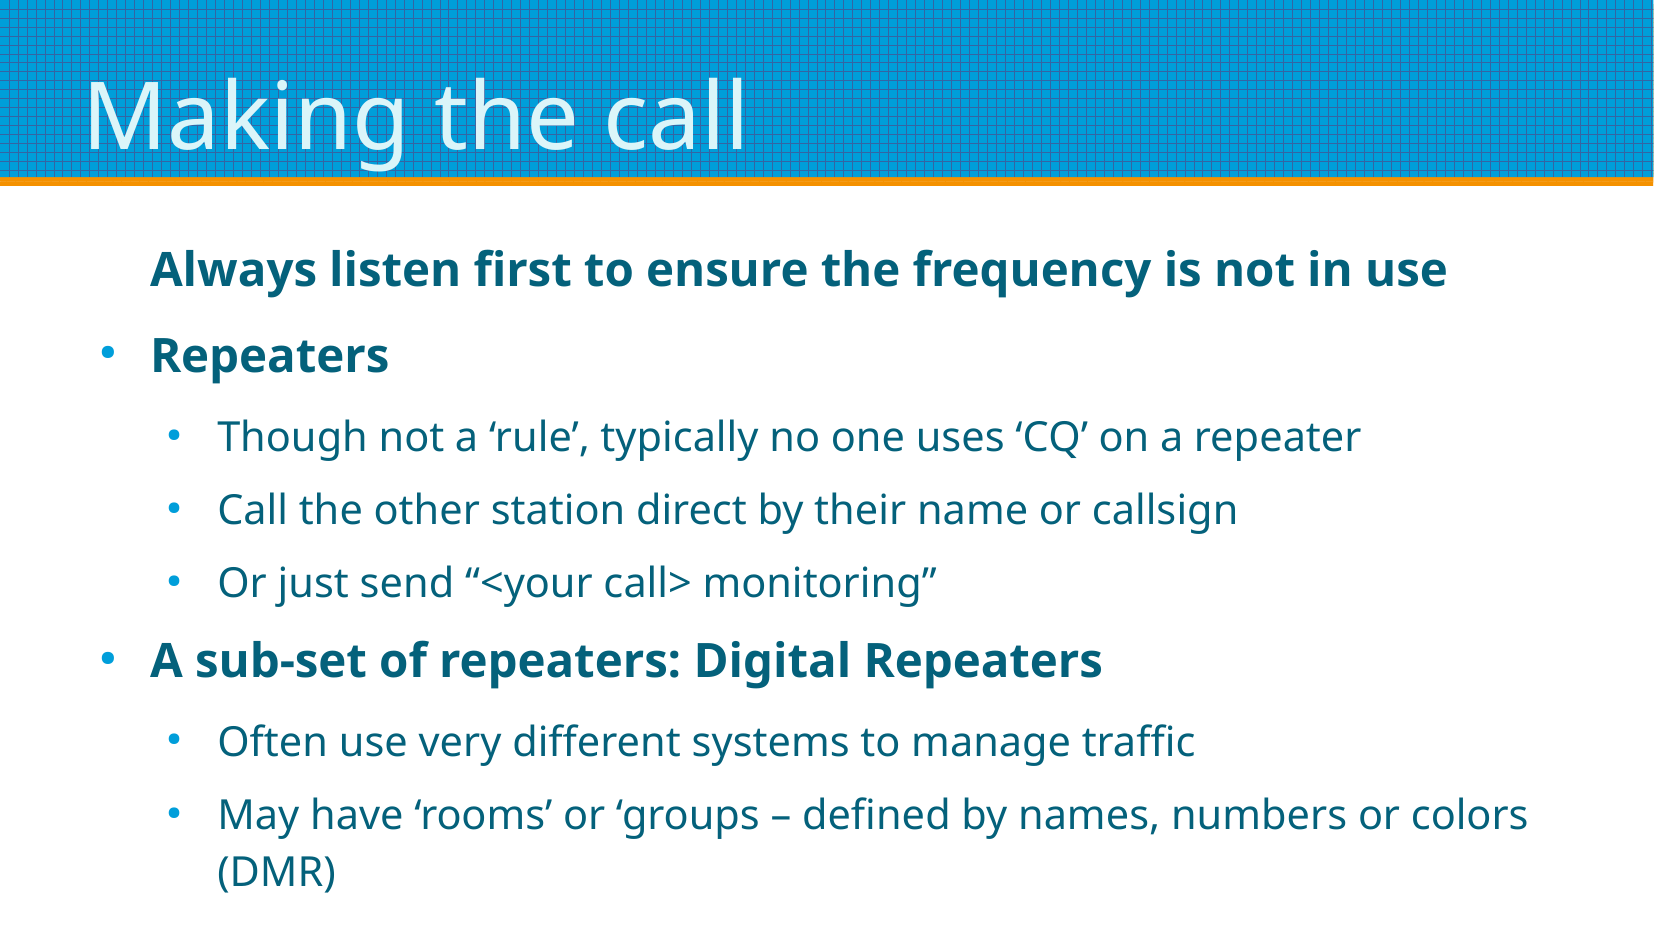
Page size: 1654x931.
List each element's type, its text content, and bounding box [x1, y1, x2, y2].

title Making the call [82, 14, 1571, 178]
list Always listen first to ensure the frequency is not in use Repeaters Though not a ‘rule’, typically no one uses ‘CQ’ on a repeater Call the other station direct by their name or callsign Or just send “<your call> monitoring” A sub-set of repeaters: Digital Repeaters Often use very different systems to manage traffic May have ‘rooms’ or ‘groups – defined by names, numbers or colors (DMR) [82, 236, 1571, 901]
